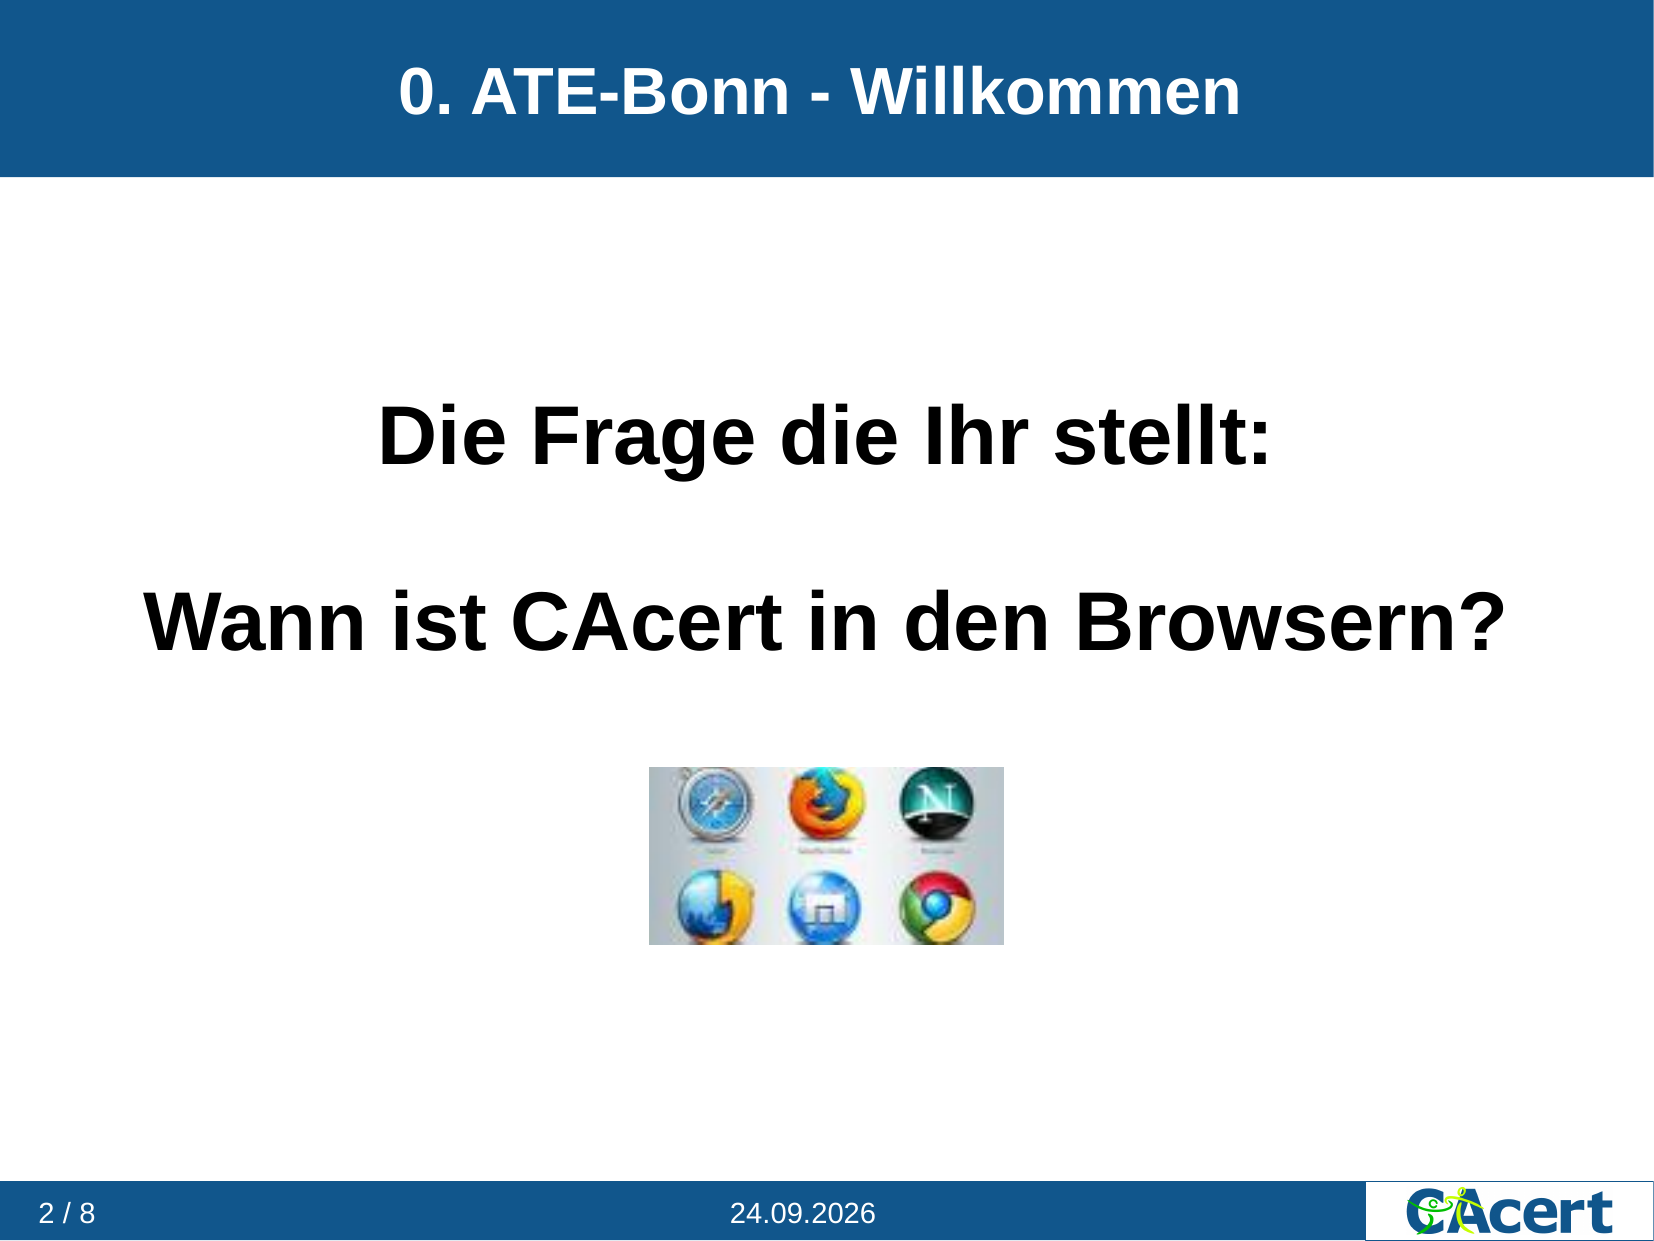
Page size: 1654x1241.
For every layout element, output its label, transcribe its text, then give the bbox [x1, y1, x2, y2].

picture [1406, 1186, 1613, 1235]
text_box Die Frage die Ihr stellt: Wann ist CAcert in den Browsern? [82, 225, 1571, 1084]
title 0. ATE-Bonn - Willkommen [76, 24, 1565, 158]
picture [649, 767, 1004, 945]
